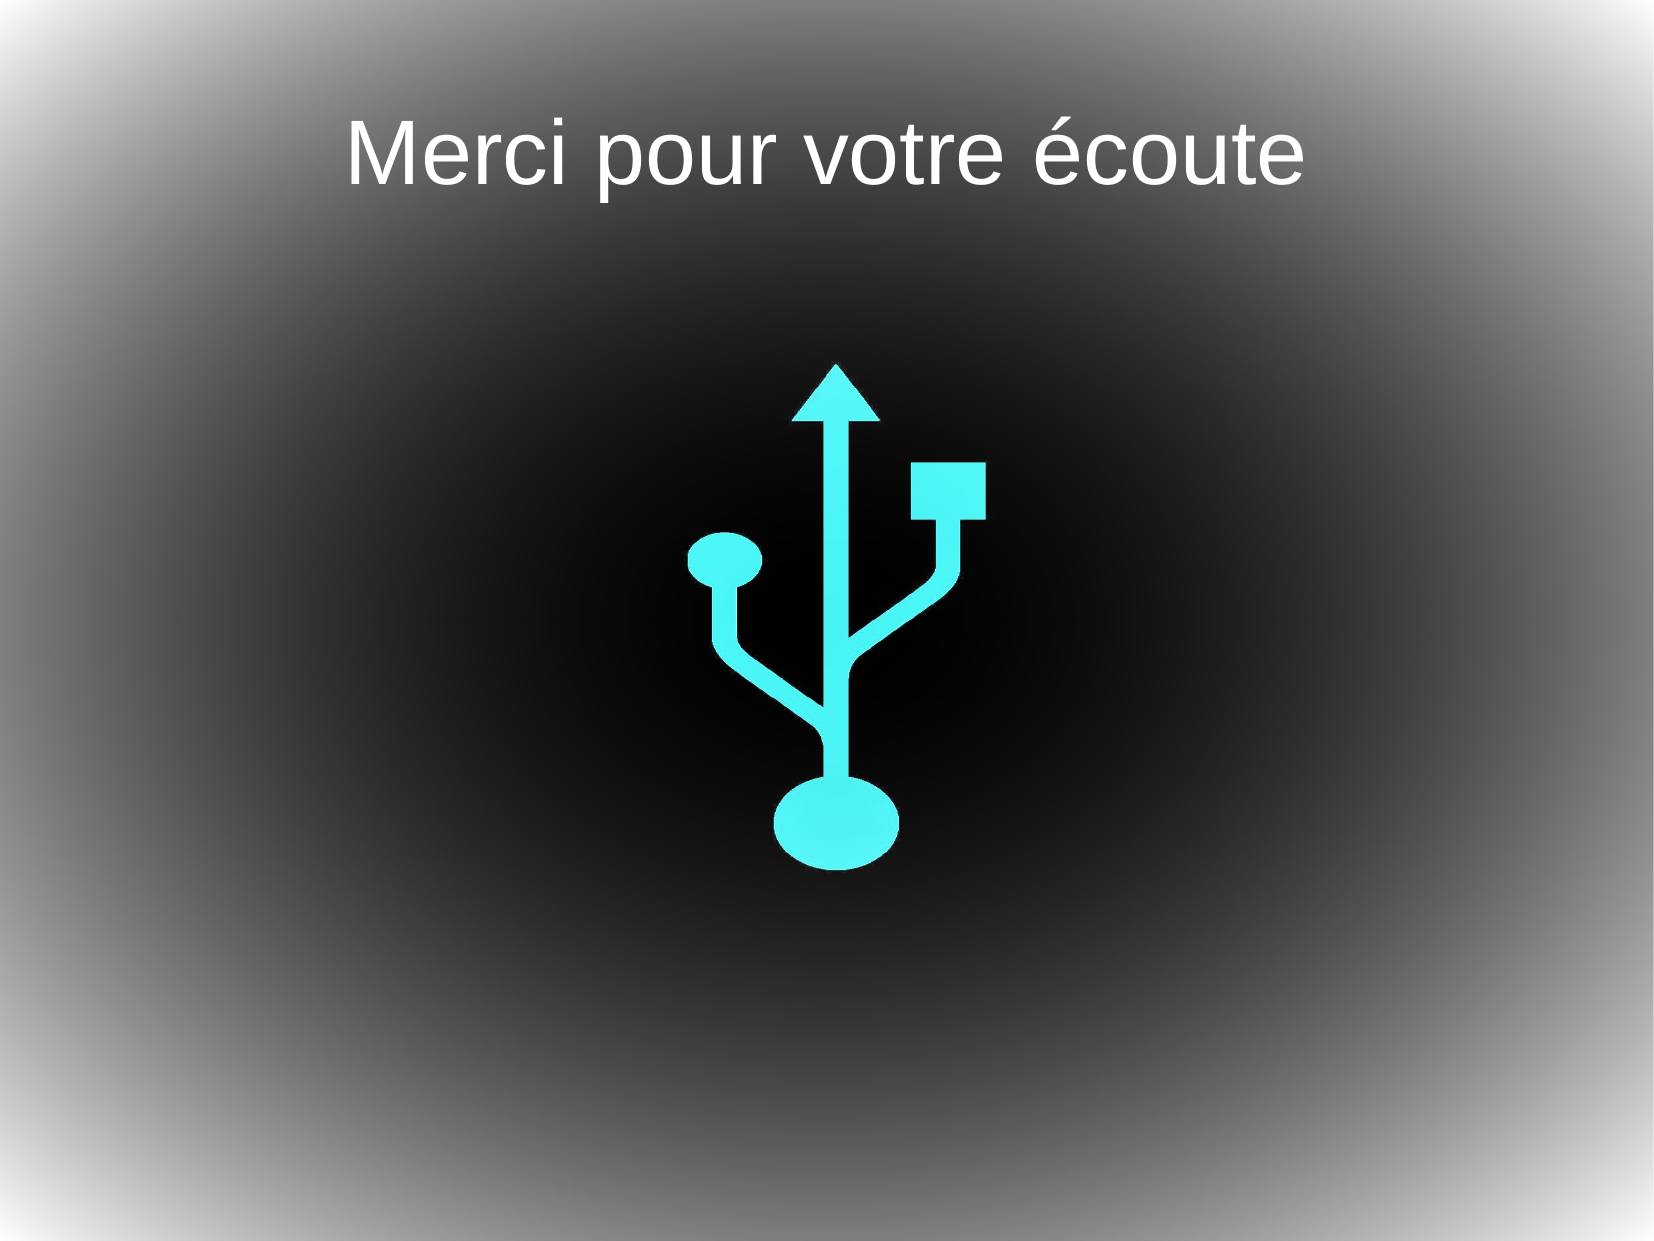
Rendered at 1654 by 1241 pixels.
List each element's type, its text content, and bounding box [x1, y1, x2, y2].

picture [0, 0, 1654, 1241]
title Merci pour votre écoute [82, 49, 1571, 257]
